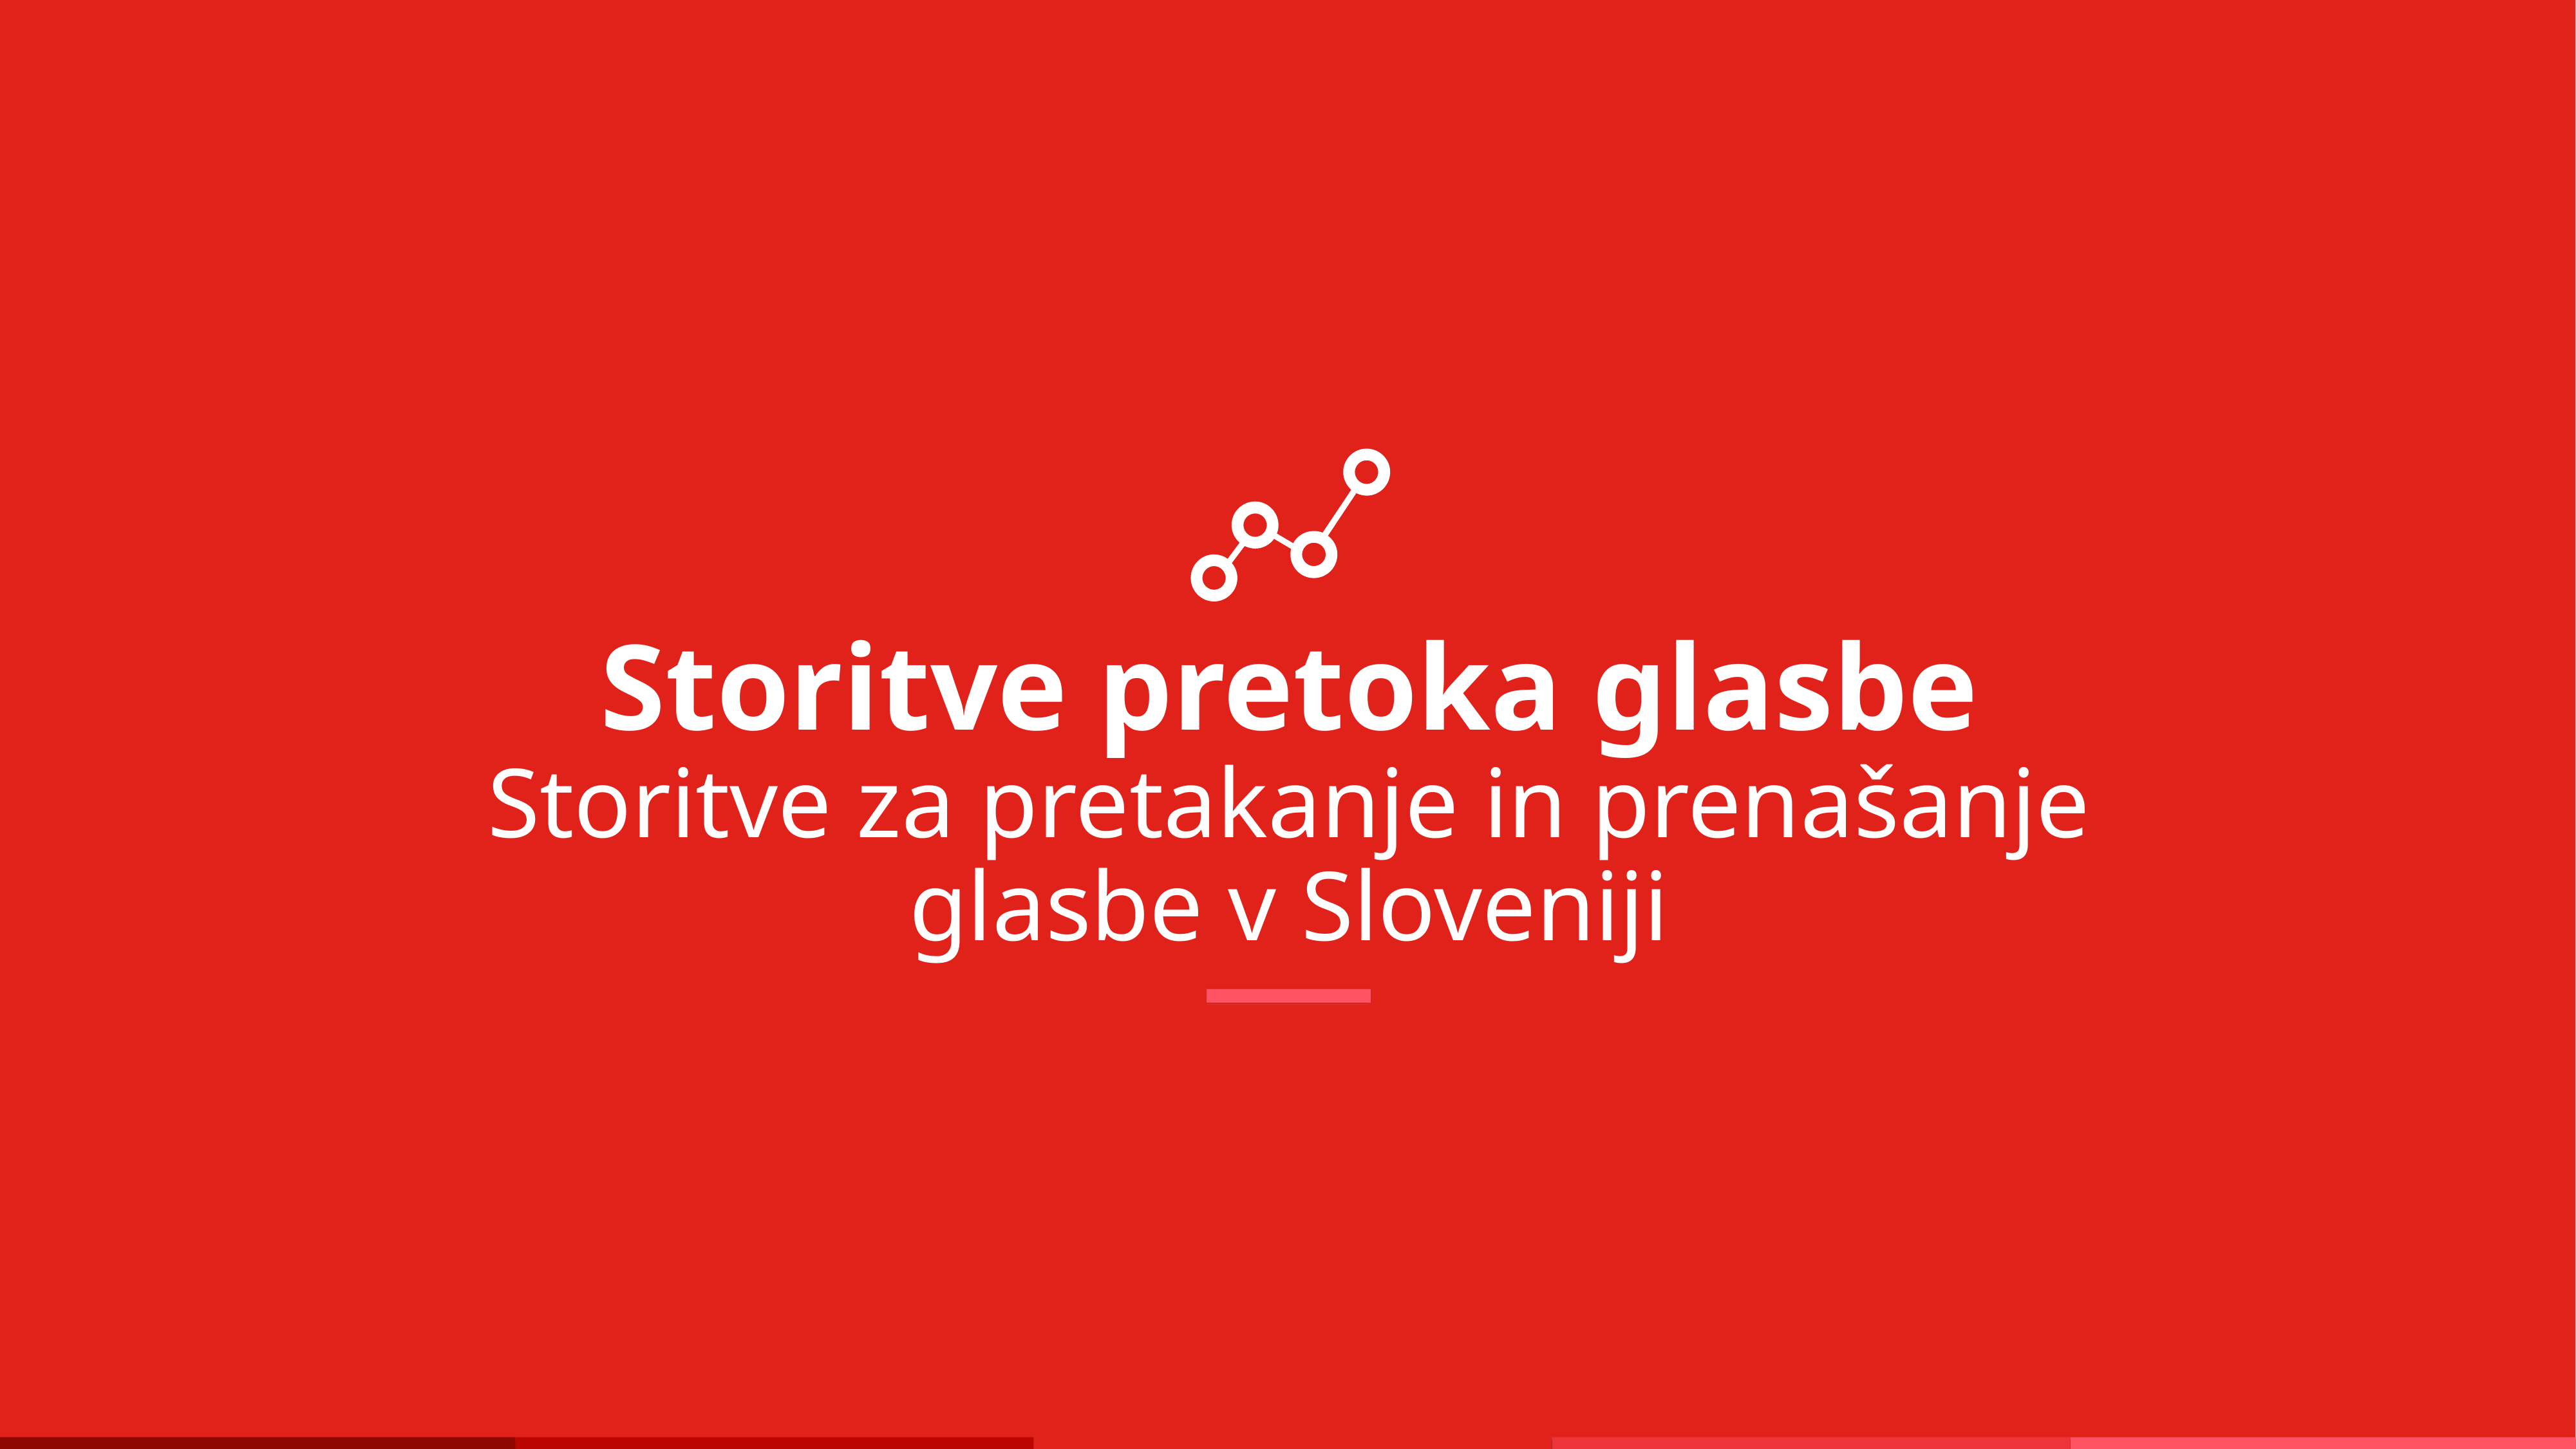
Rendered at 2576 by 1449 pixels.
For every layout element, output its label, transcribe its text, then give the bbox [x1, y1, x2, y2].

text_box [1190, 448, 1391, 601]
text_box Storitve pretoka glasbe Storitve za pretakanje in prenašanje glasbe v Sloveniji [384, 623, 2194, 880]
text_box [1207, 989, 1371, 1003]
